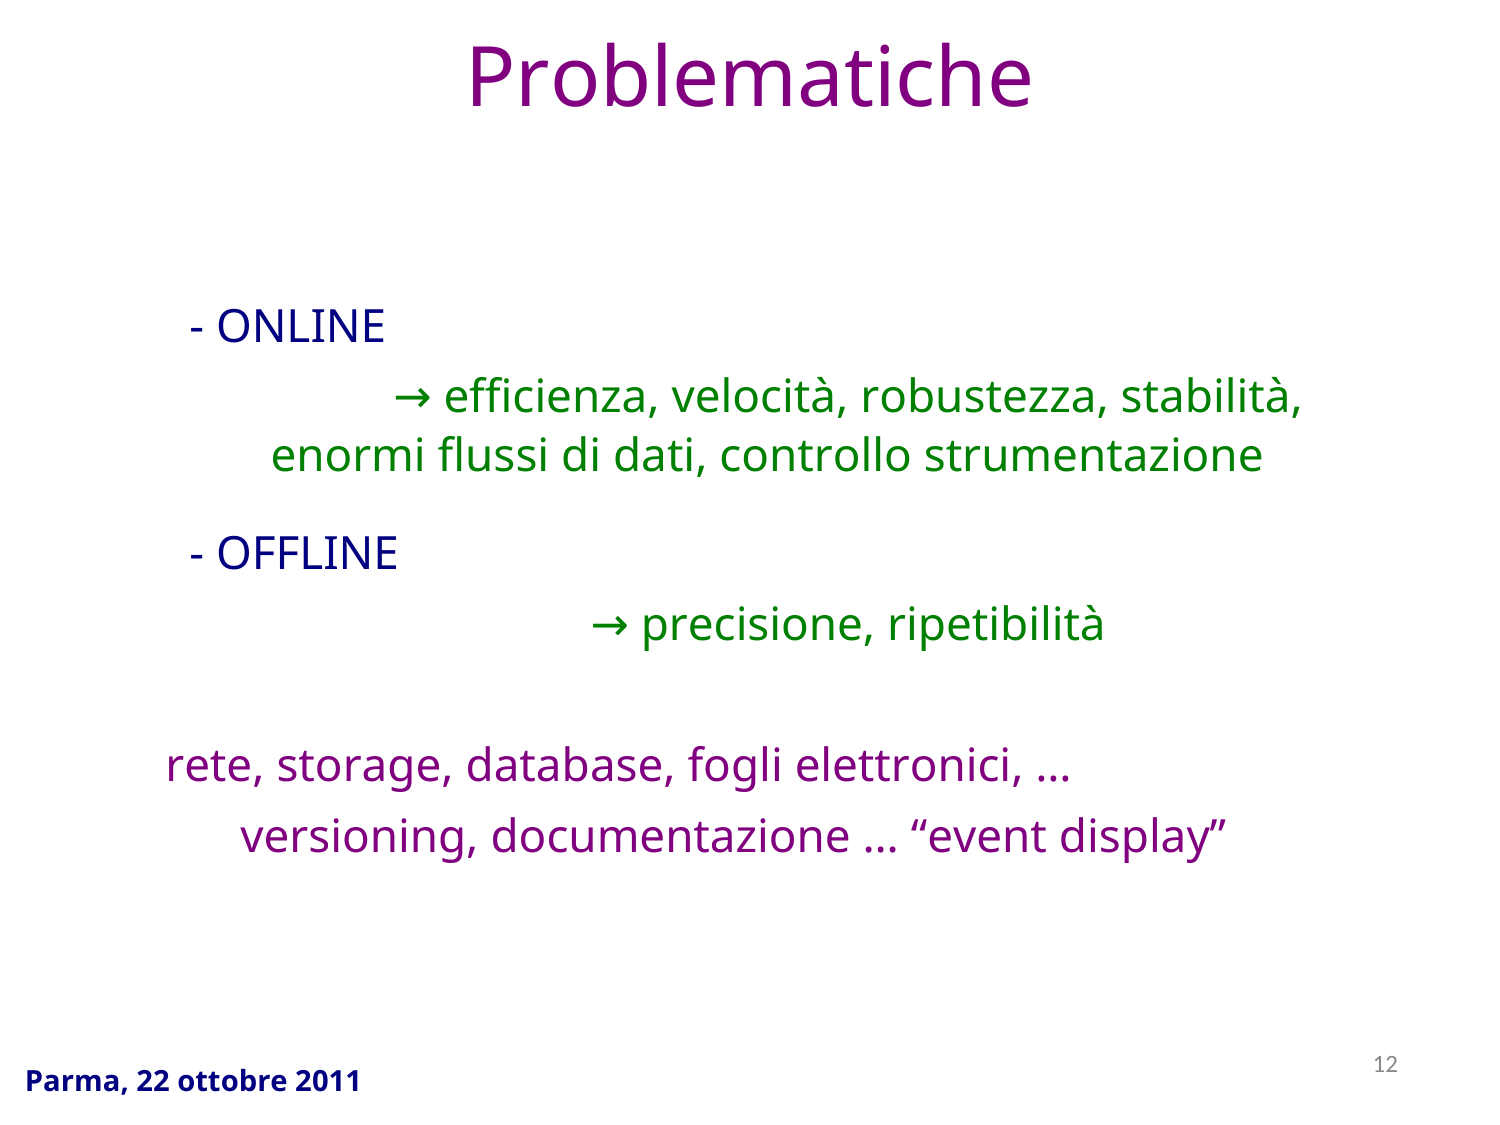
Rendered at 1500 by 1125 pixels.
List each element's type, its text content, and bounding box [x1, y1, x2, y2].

subtitle - ONLINE‏ → efficienza, velocità, robustezza, stabilità, enormi flussi di dati, controllo strumentazione - OFFLINE → precisione, ripetibilità rete, storage, database, fogli elettronici, … versioning, documentazione … “event display” [90, 137, 1382, 1022]
text_box Problematiche [41, 0, 1459, 132]
